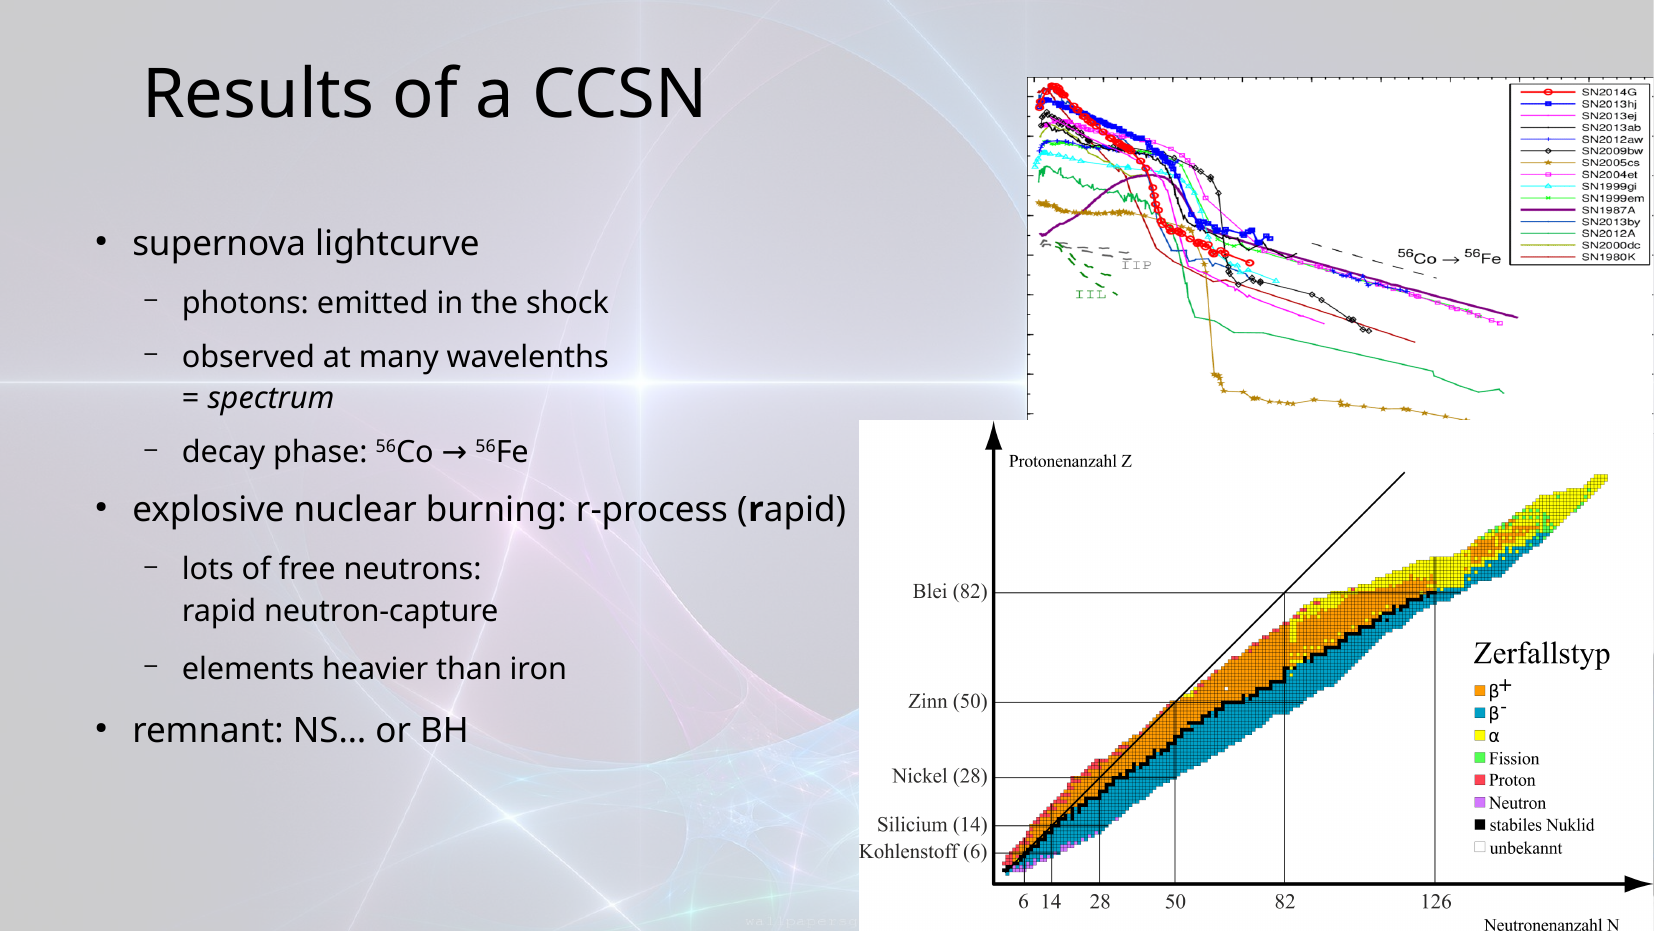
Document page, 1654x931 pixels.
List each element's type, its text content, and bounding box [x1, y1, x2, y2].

picture [0, 0, 1654, 931]
list supernova lightcurve photons: emitted in the shock observed at many wavelenths = spectrum decay phase: 56Co → 56Fe explosive nuclear burning: r-process (rapid) lots of free neutrons: rapid neutron-capture elements heavier than iron remnant: NS… or BH [82, 217, 1027, 758]
title Results of a CCSN [0, 12, 1170, 169]
